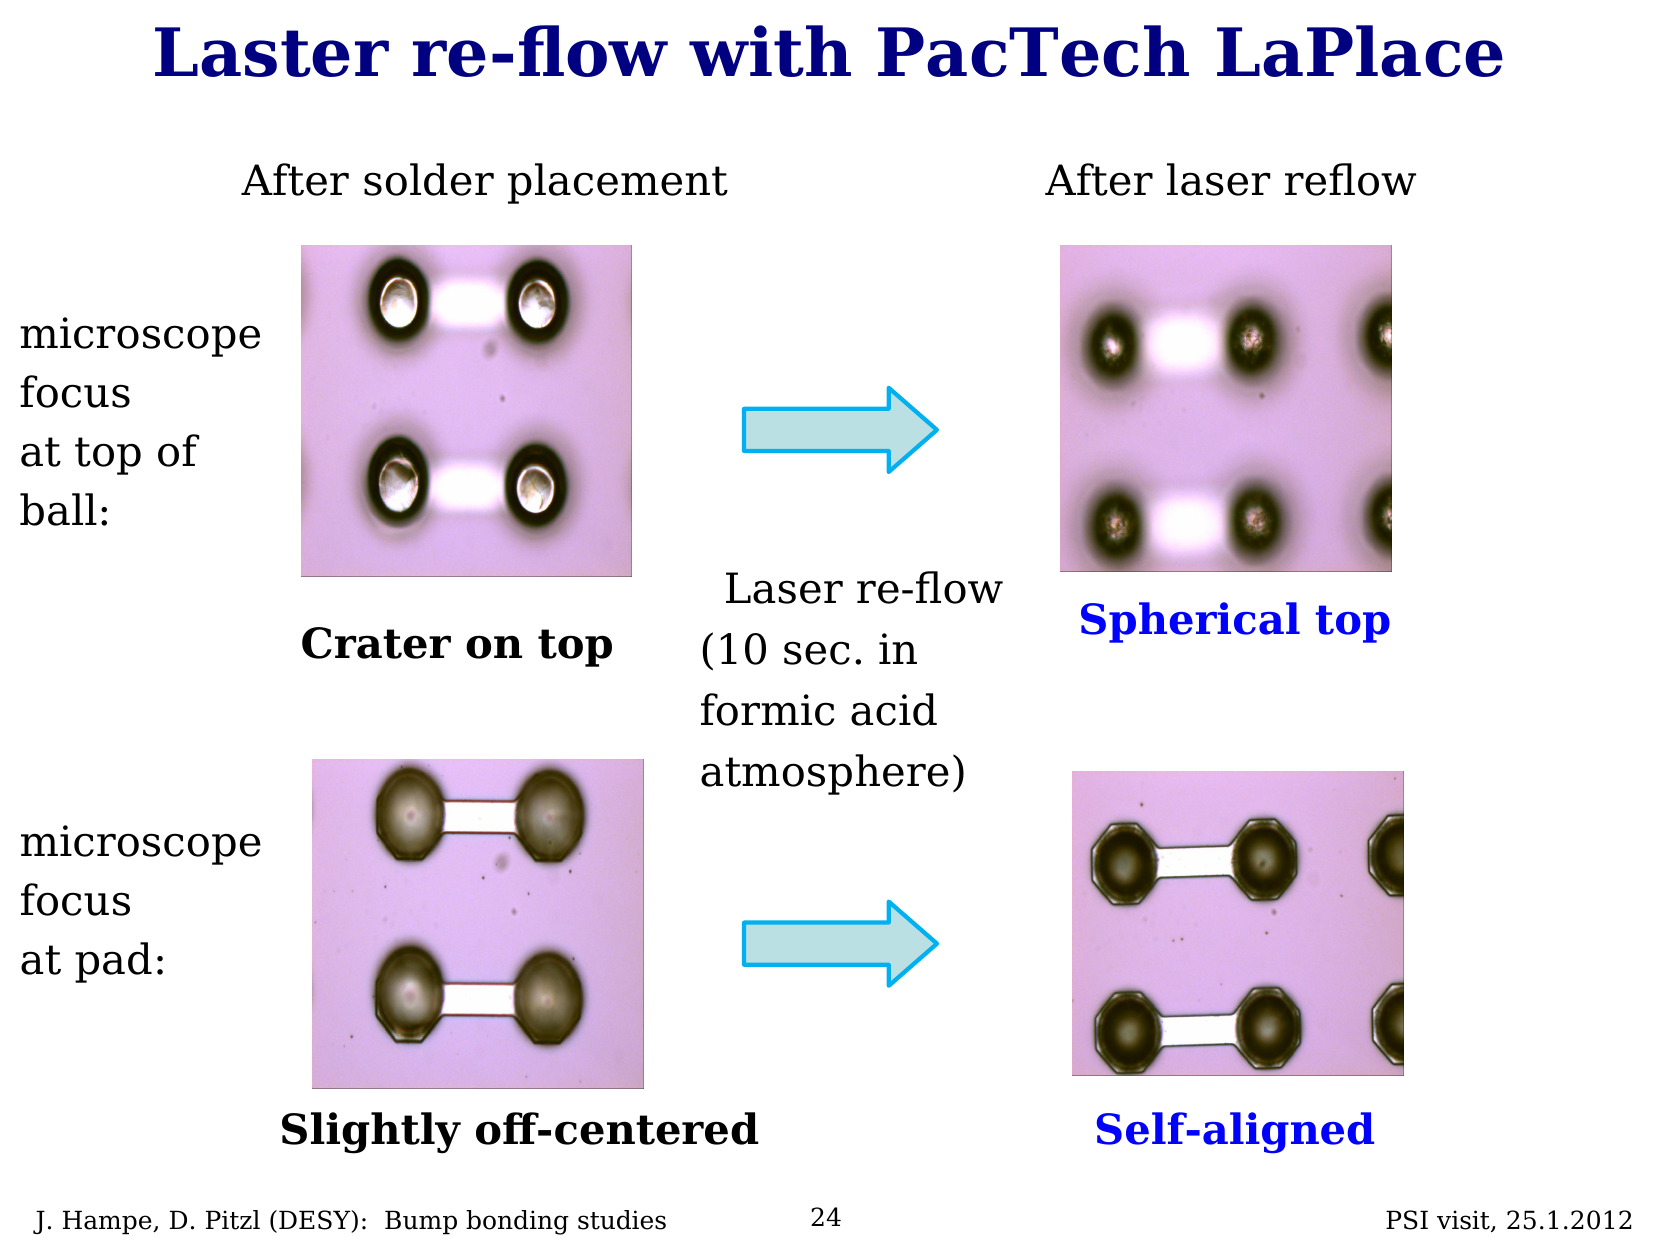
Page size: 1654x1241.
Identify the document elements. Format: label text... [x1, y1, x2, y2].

title Laster re-flow with PacTech LaPlace [96, 13, 1564, 93]
text_box microscope focus at top of ball: [19, 299, 263, 525]
picture [1060, 245, 1392, 572]
text_box After solder placement [226, 127, 744, 212]
text_box [744, 387, 937, 473]
picture [301, 245, 632, 577]
text_box Crater on top [285, 590, 629, 675]
text_box Self-aligned [1079, 1076, 1391, 1161]
text_box Laser re-flow (10 sec. in formic acid atmosphere) [684, 535, 1044, 802]
text_box After laser reflow [1030, 127, 1433, 212]
text_box Slightly off-centered [264, 1076, 775, 1161]
text_box microscope focus at pad: [19, 806, 263, 974]
text_box Spherical top [1063, 567, 1407, 651]
text_box [744, 901, 937, 986]
picture [1072, 771, 1404, 1076]
picture [312, 759, 644, 1076]
